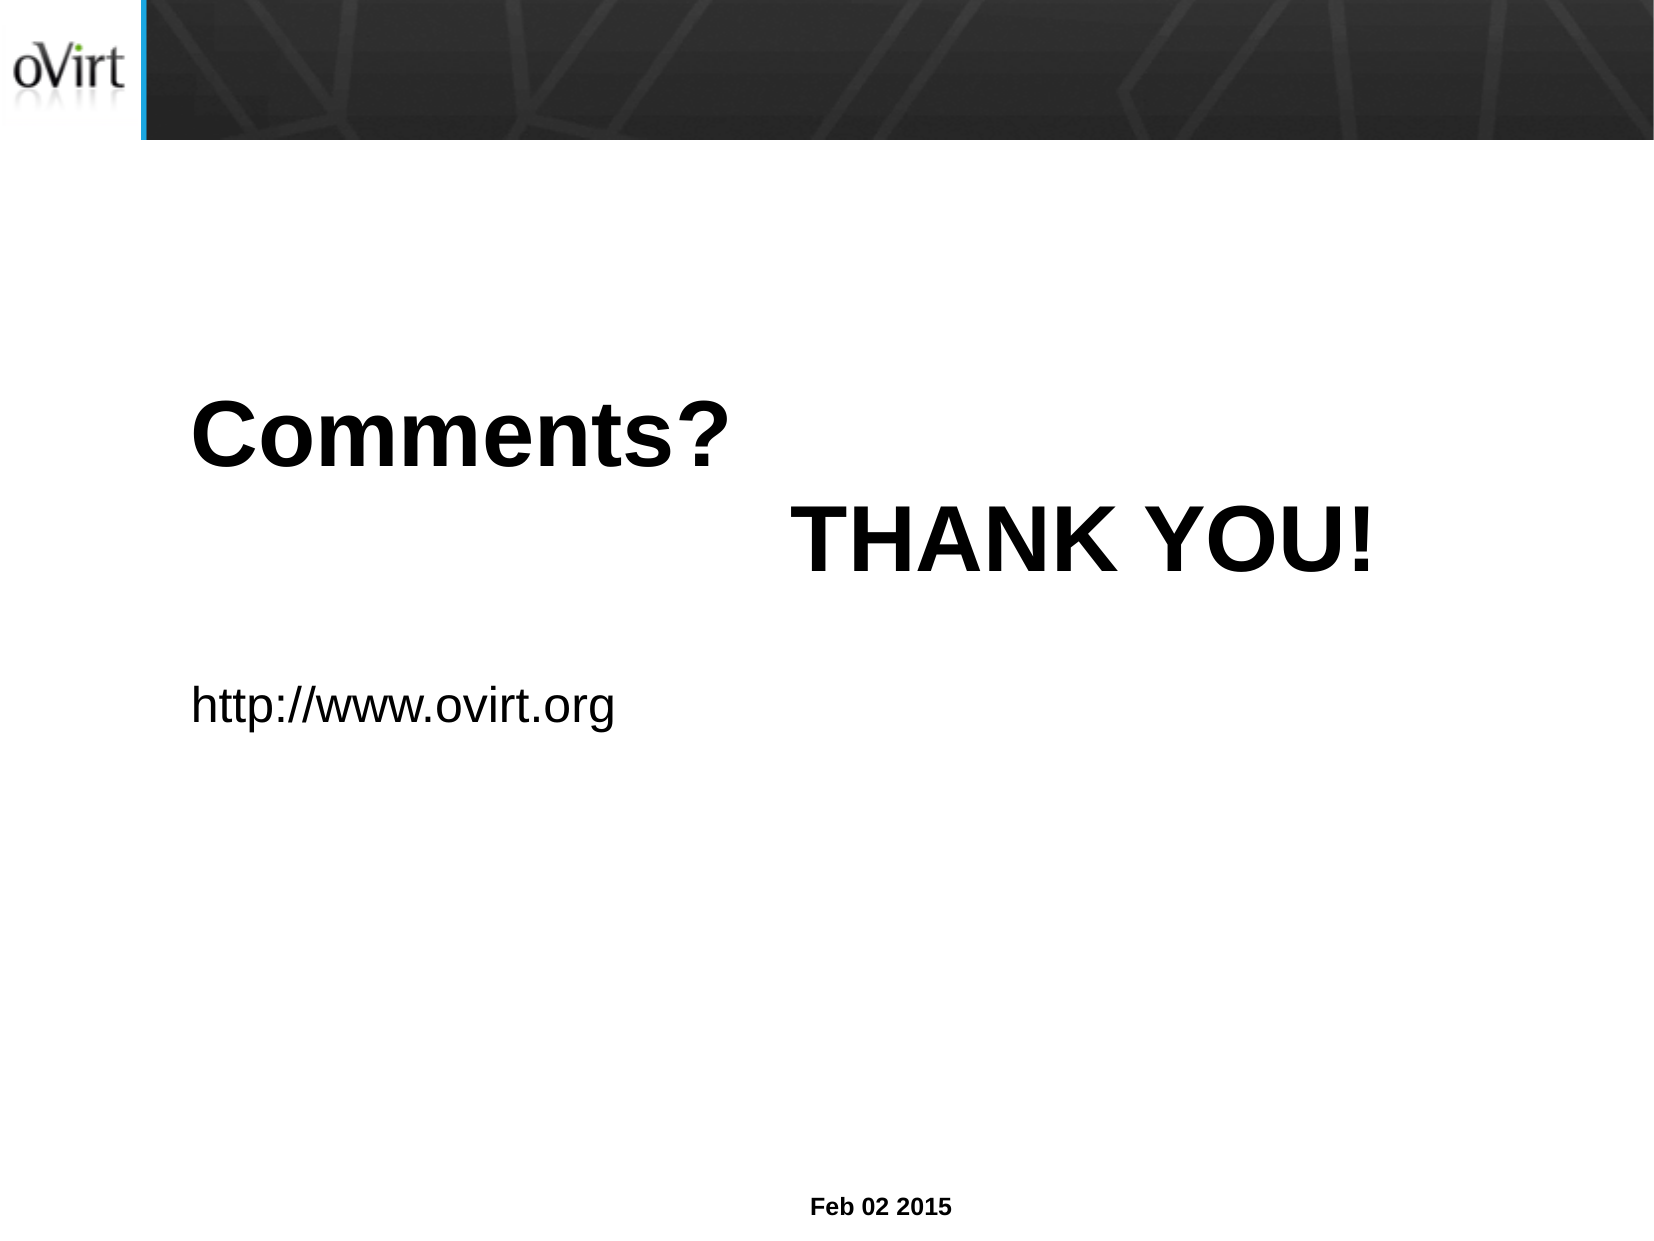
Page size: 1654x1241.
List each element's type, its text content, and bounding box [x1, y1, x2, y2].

text_box http://www.ovirt.org [176, 669, 1549, 852]
picture [0, 0, 1654, 140]
text_box Comments? THANK YOU! [175, 374, 1549, 599]
